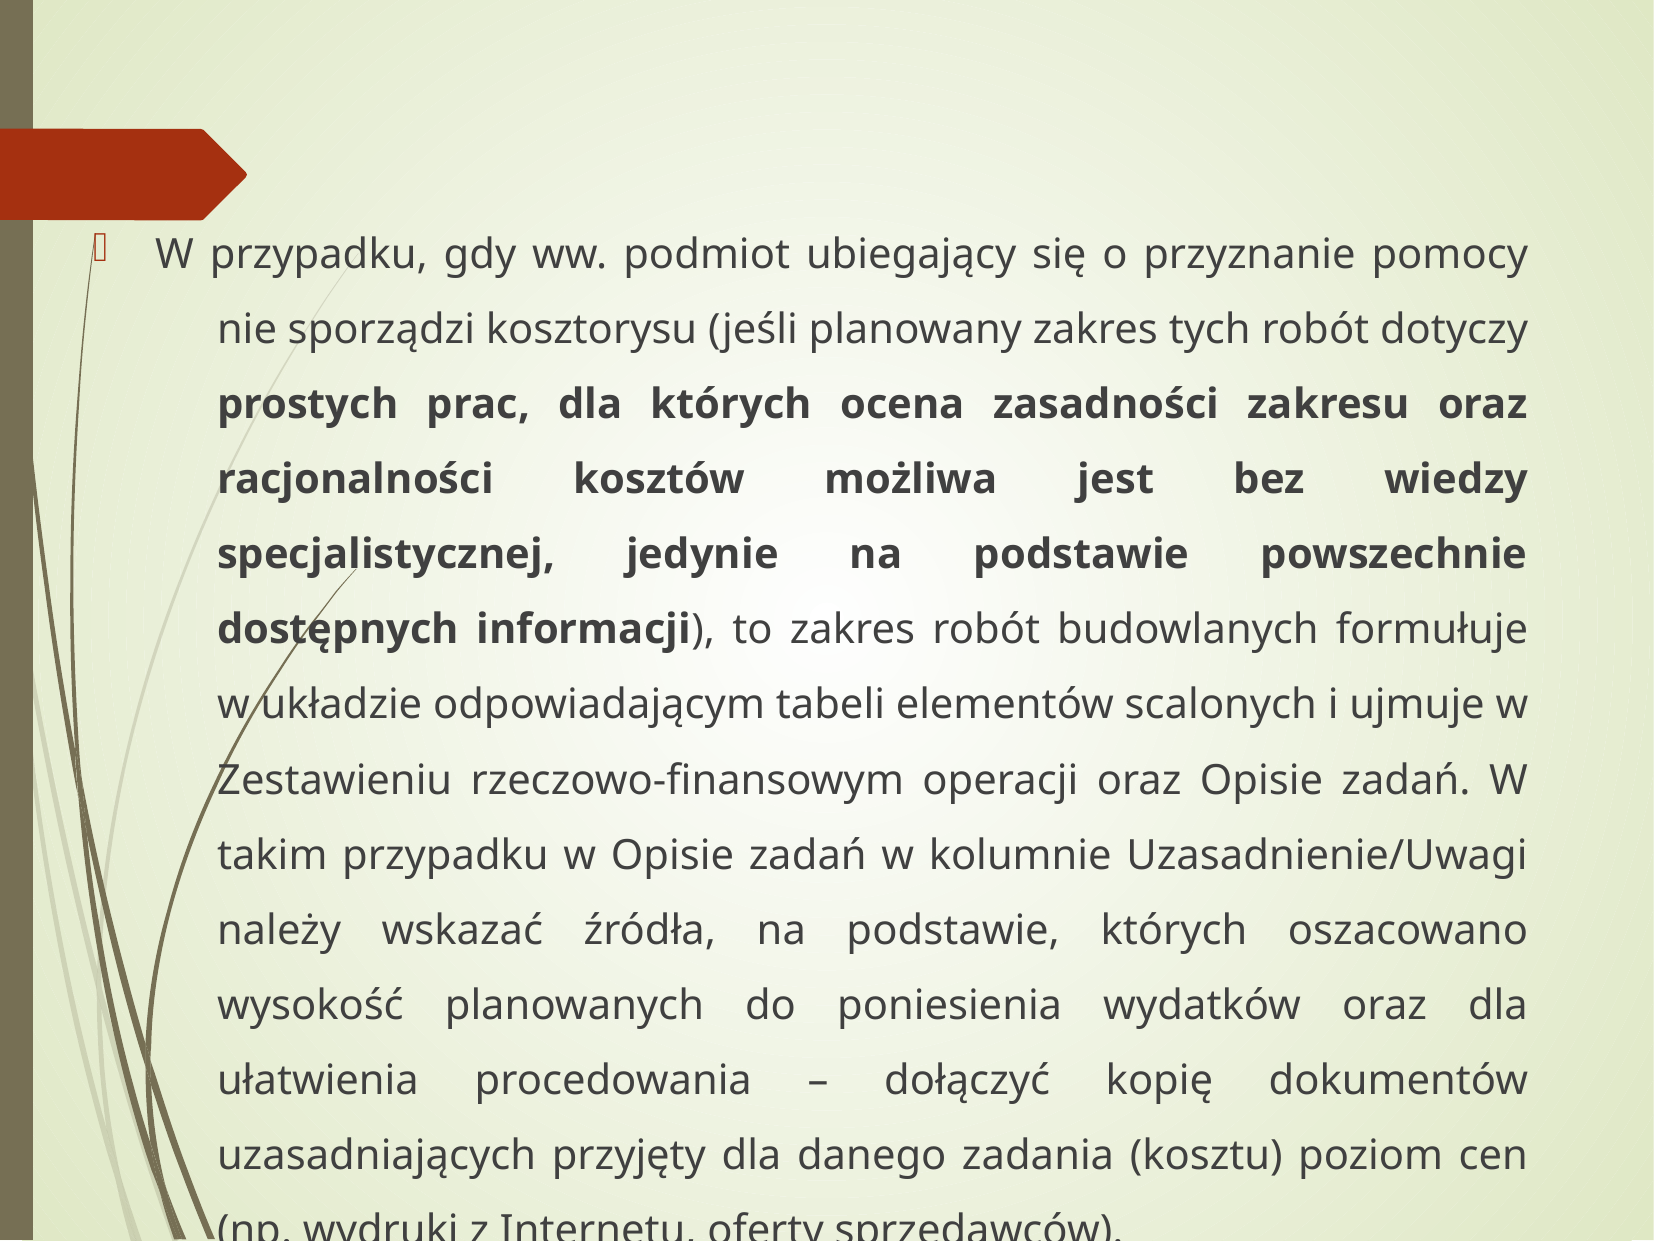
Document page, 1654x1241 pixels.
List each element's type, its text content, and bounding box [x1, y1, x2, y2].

list W przypadku, gdy ww. podmiot ubiegający się o przyznanie pomocy nie sporządzi kosztorysu (jeśli planowany zakres tych robót dotyczy prostych prac, dla których ocena zasadności zakresu oraz racjonalności kosztów możliwa jest bez wiedzy specjalistycznej, jedynie na podstawie powszechnie dostępnych informacji), to zakres robót budowlanych formułuje w układzie odpowiadającym tabeli elementów scalonych i ujmuje w Zestawieniu rzeczowo-finansowym operacji oraz Opisie zadań. W takim przypadku w Opisie zadań w kolumnie Uzasadnienie/Uwagi należy wskazać źródła, na podstawie, których oszacowano wysokość planowanych do poniesienia wydatków oraz dla ułatwienia procedowania – dołączyć kopię dokumentów uzasadniających przyjęty dla danego zadania (kosztu) poziom cen (np. wydruki z Internetu, oferty sprzedawców). [78, 189, 1544, 1241]
